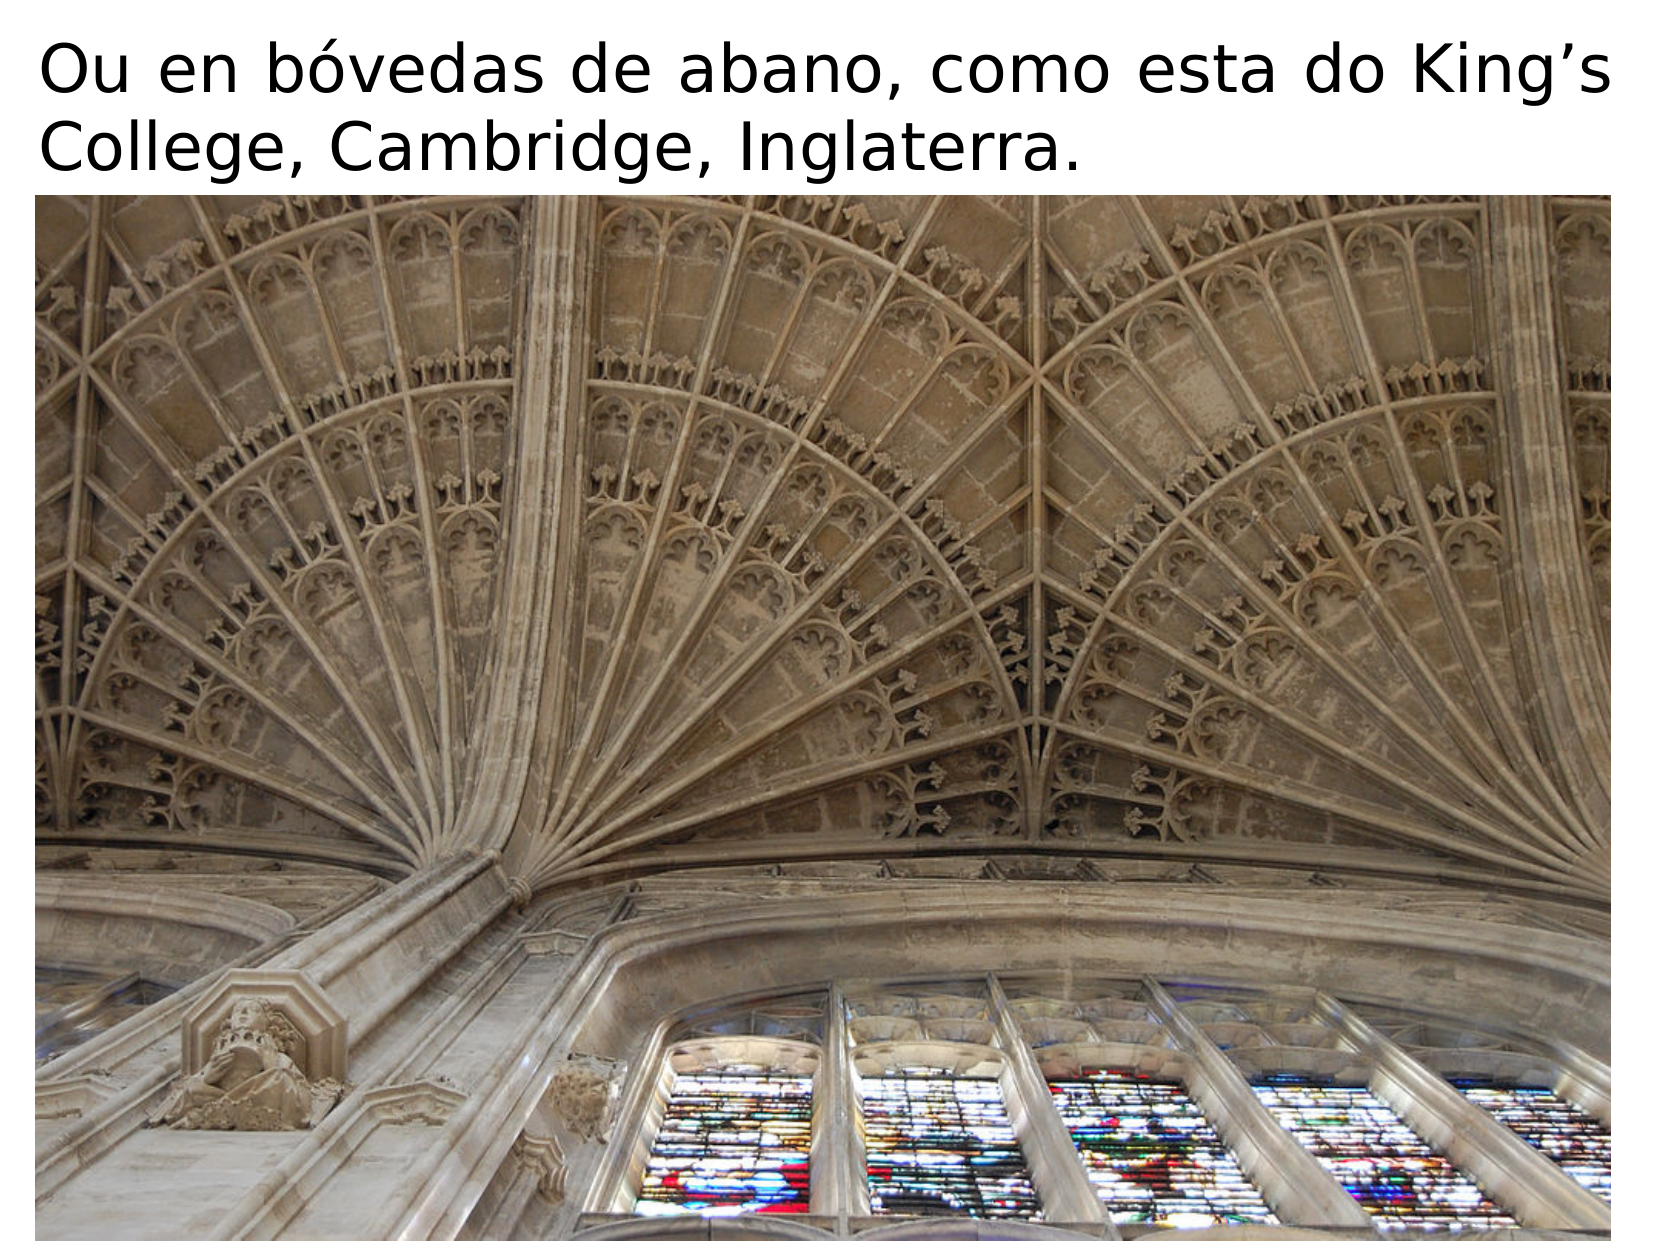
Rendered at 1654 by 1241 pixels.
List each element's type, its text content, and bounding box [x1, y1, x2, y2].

text_box Ou en bóvedas de abano, como esta do King’s College, Cambridge, Inglaterra. [23, 23, 1630, 194]
picture [35, 195, 1611, 1241]
